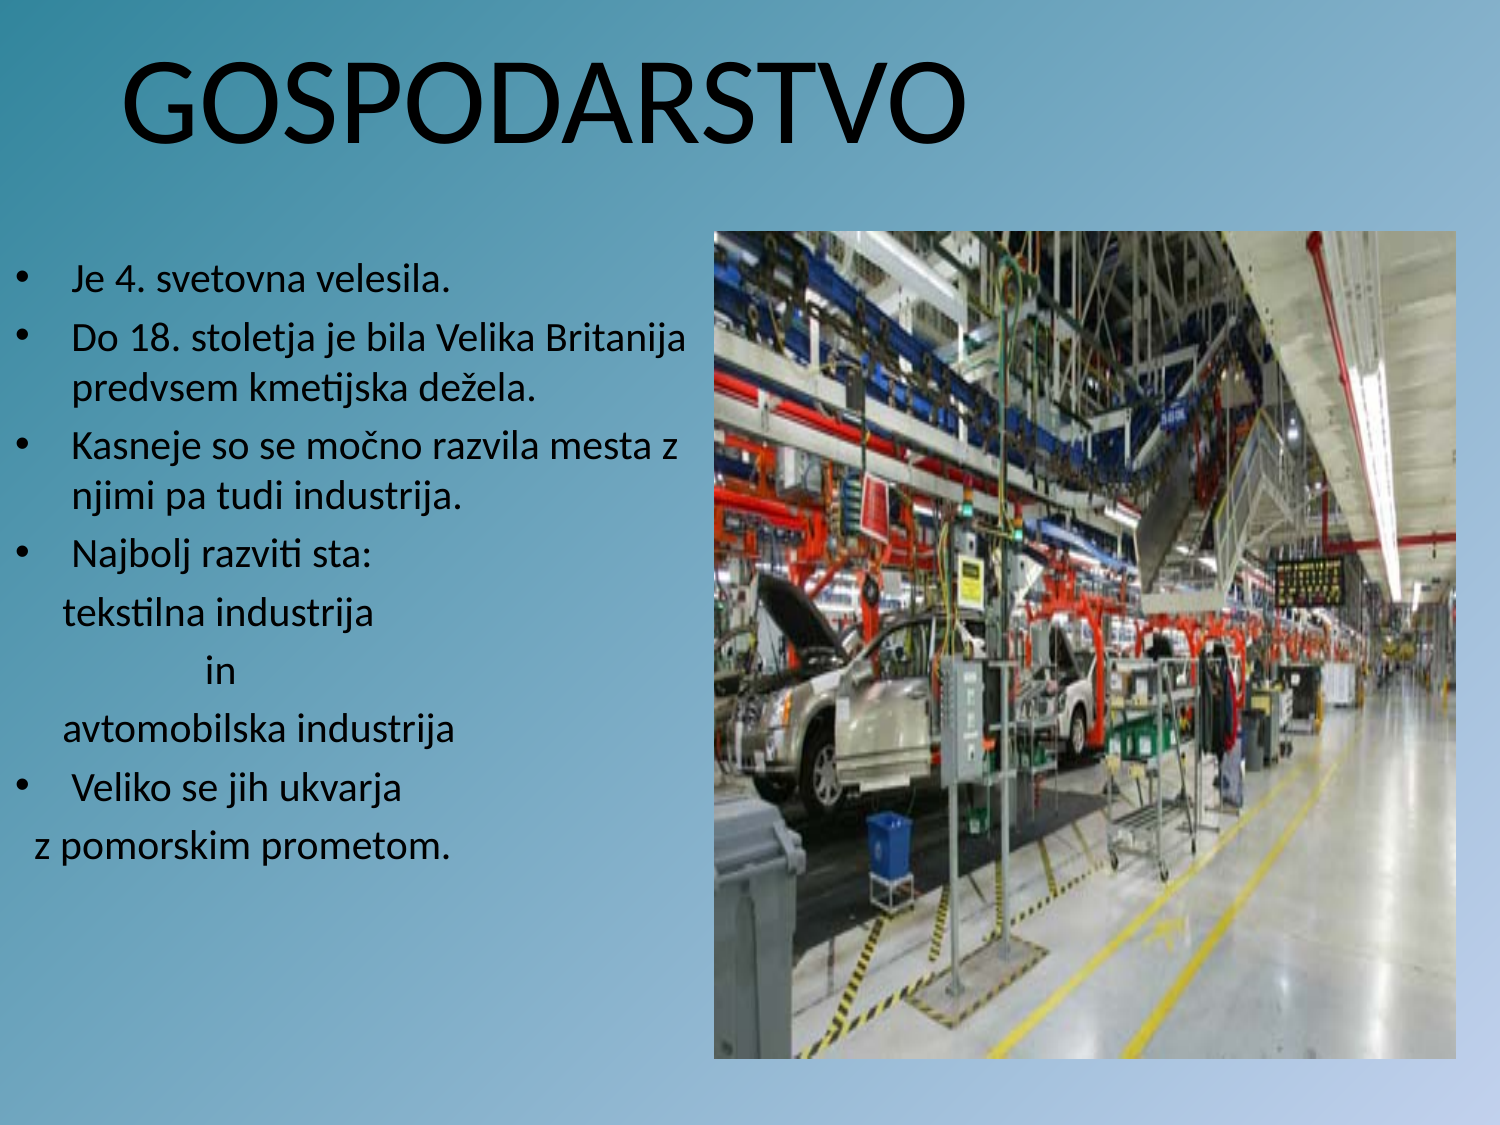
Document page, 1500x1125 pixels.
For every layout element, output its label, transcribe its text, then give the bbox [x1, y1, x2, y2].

list Je 4. svetovna velesila. Do 18. stoletja je bila Velika Britanija predvsem kmetijska dežela. Kasneje so se močno razvila mesta z njimi pa tudi industrija. Najbolj razviti sta: tekstilna industrija in avtomobilska industrija Veliko se jih ukvarja z pomorskim prometom. [0, 243, 756, 1125]
picture [714, 231, 1456, 1059]
title GOSPODARSTVO [0, 0, 1091, 188]
